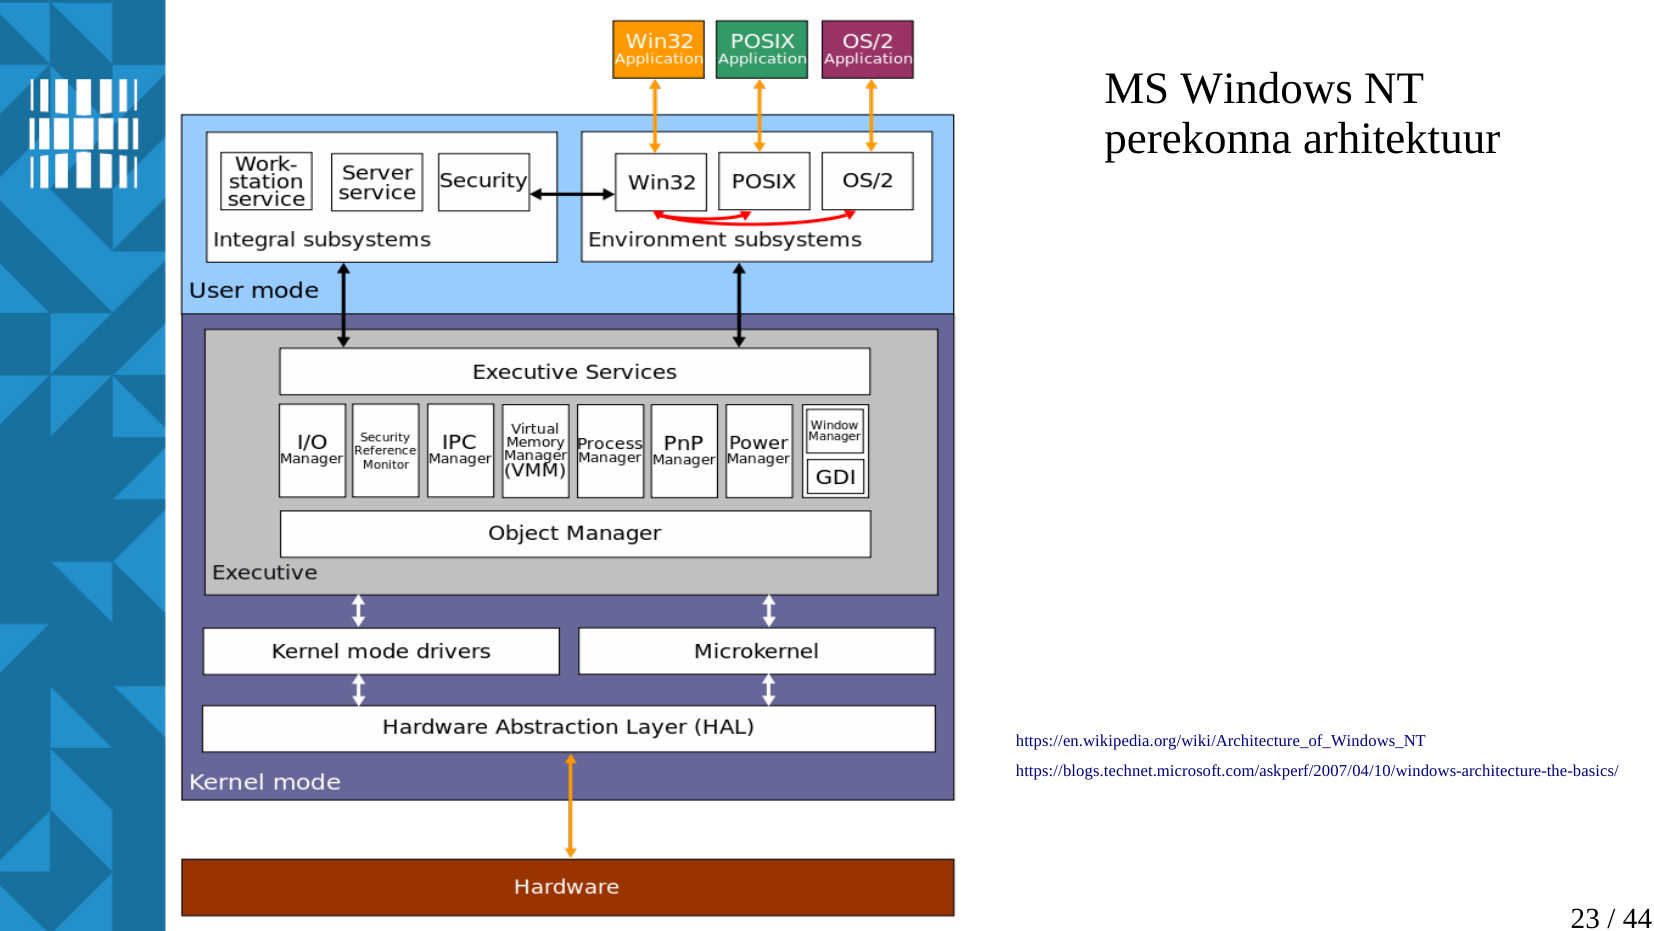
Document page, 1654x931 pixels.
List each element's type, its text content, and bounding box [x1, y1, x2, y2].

text_box https://blogs.technet.microsoft.com/askperf/2007/04/10/windows-architecture-the-basics/ [1015, 761, 1646, 782]
text_box https://en.wikipedia.org/wiki/Architecture_of_Windows_NT [1015, 731, 1459, 755]
picture [162, 0, 969, 931]
text_box MS Windows NT perekonna arhitektuur [1104, 63, 1577, 164]
